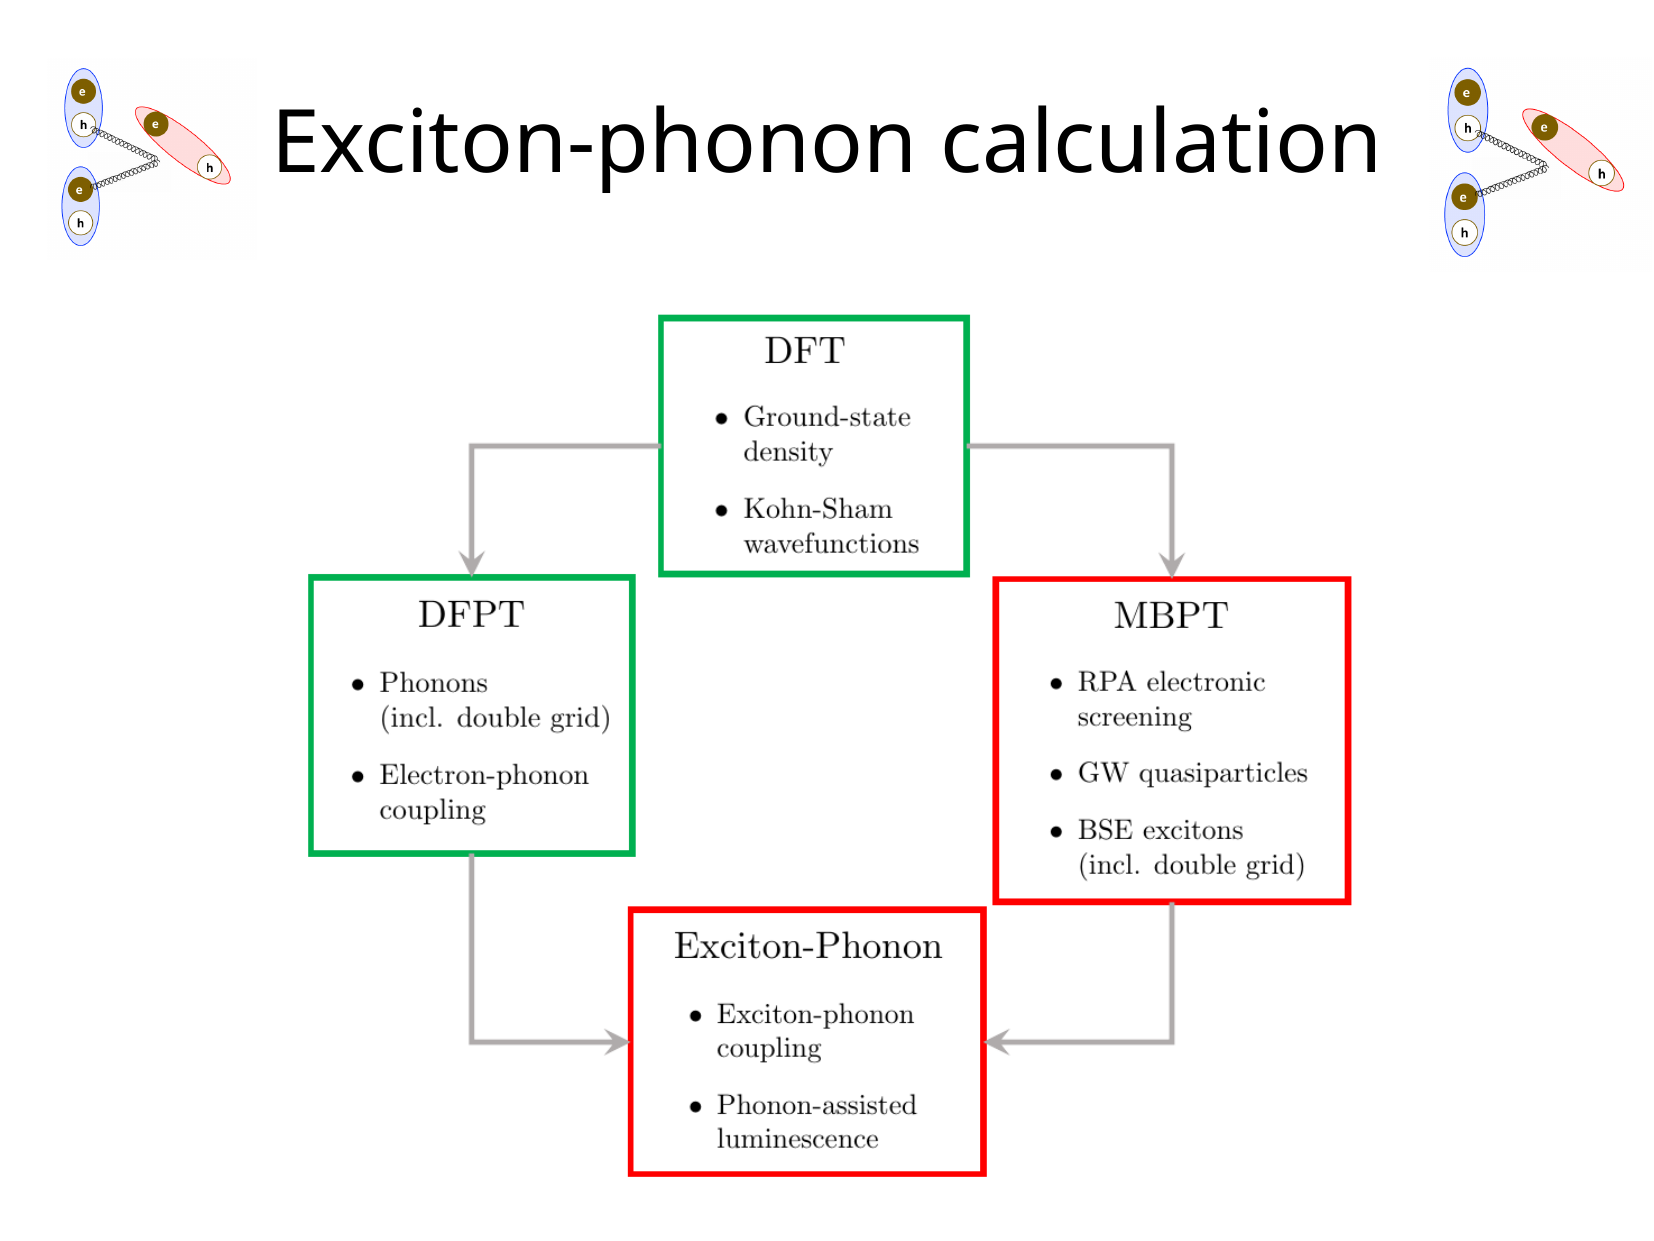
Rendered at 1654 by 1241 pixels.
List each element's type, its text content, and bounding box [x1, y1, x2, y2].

title Exciton-phonon calculation [224, 0, 1430, 262]
picture [168, 57, 1652, 1205]
picture [47, 58, 257, 260]
